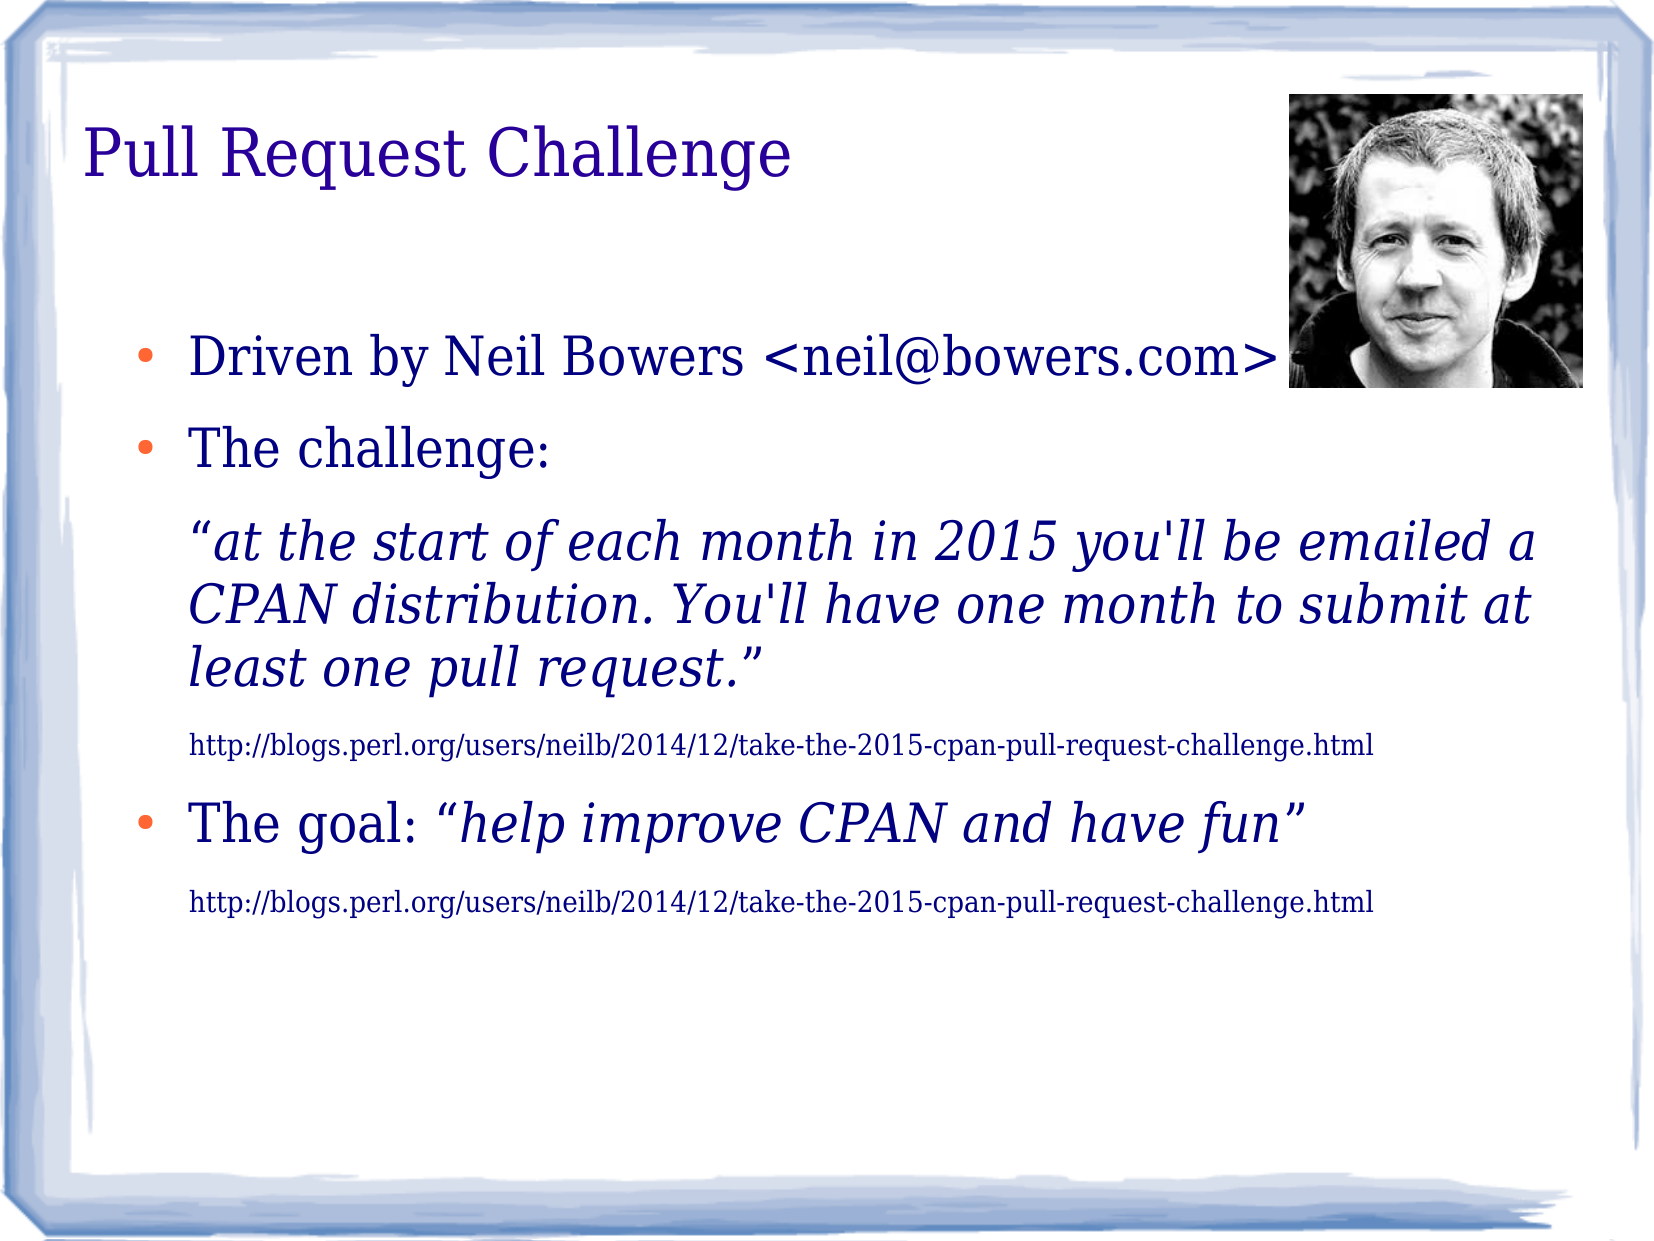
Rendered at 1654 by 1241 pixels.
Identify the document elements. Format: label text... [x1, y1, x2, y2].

list Driven by Neil Bowers <neil@bowers.com> The challenge: “at the start of each month in 2015 you'll be emailed a CPAN distribution. You'll have one month to submit at least one pull request.” http://blogs.perl.org/users/neilb/2014/12/take-the-2015-cpan-pull-request-challenge.html The goal: “help improve CPAN and have fun” http://blogs.perl.org/users/neilb/2014/12/take-the-2015-cpan-pull-request-challenge.html [118, 324, 1571, 1045]
title Pull Request Challenge [82, 49, 1571, 257]
picture [0, 0, 1654, 1241]
